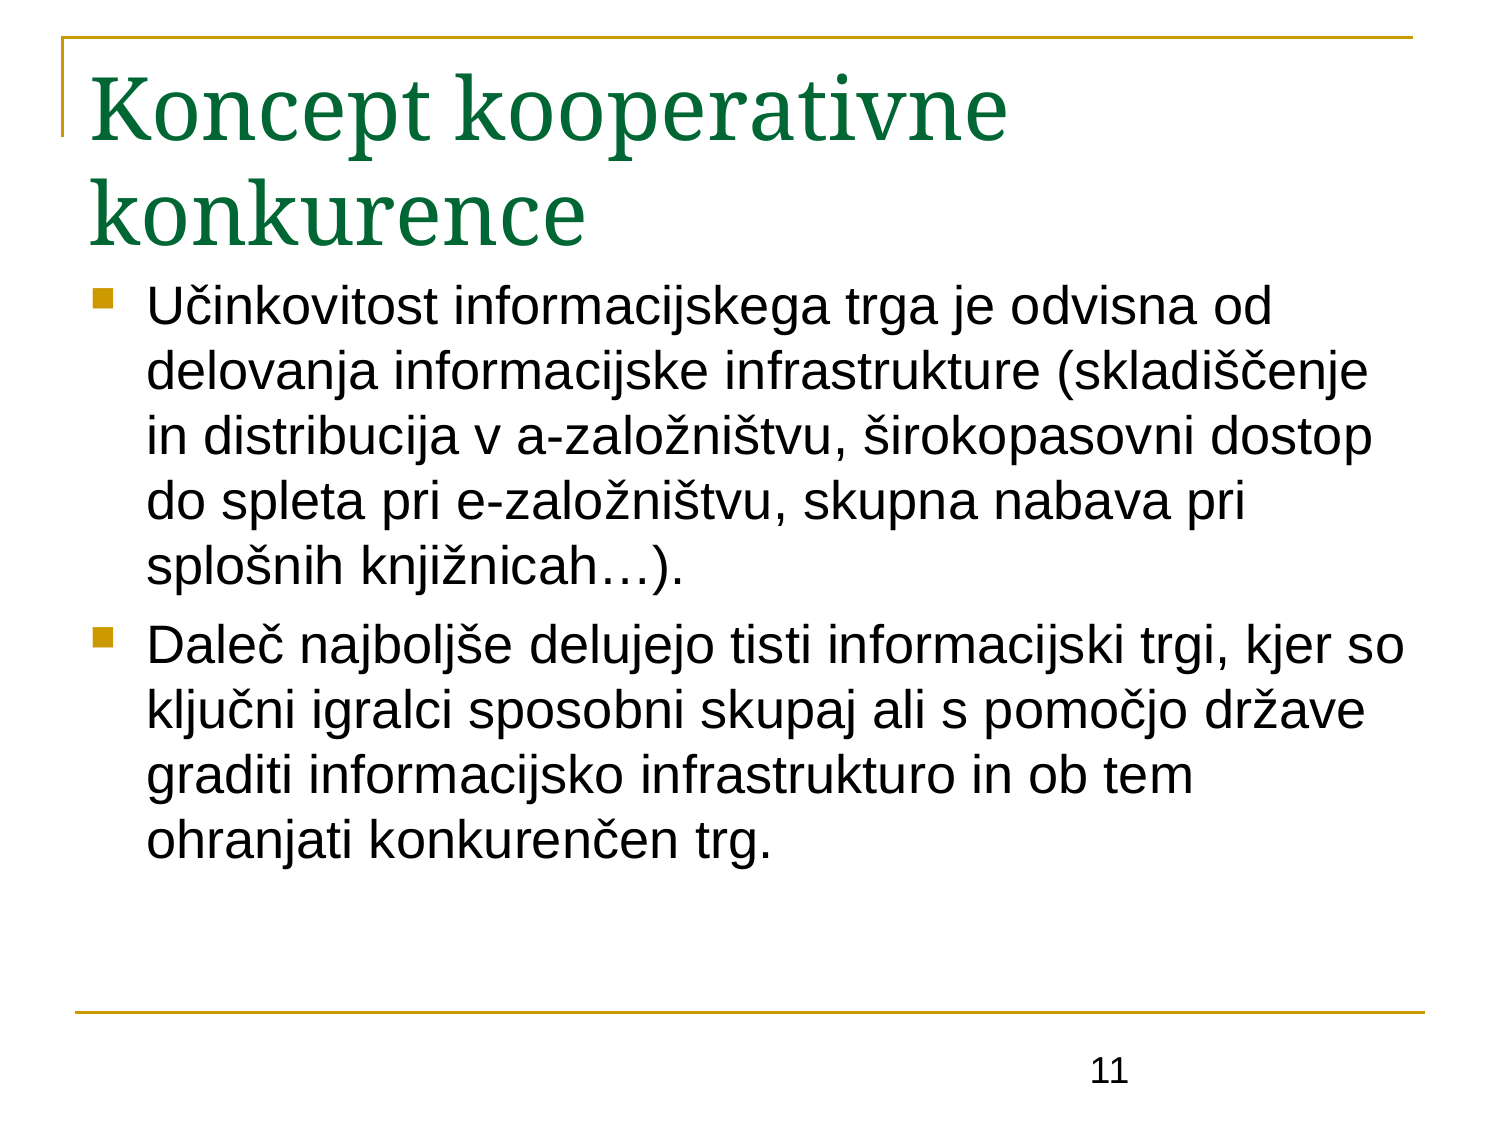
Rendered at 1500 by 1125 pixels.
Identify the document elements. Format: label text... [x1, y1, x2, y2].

list Učinkovitost informacijskega trga je odvisna od delovanja informacijske infrastrukture (skladiščenje in distribucija v a-založništvu, širokopasovni dostop do spleta pri e-založništvu, skupna nabava pri splošnih knjižnicah…). Daleč najboljše delujejo tisti informacijski trgi, kjer so ključni igralci sposobni skupaj ali s pomočjo države graditi informacijsko infrastrukturo in ob tem ohranjati konkurenčen trg. [75, 262, 1426, 1006]
title Koncept kooperativne konkurence [75, 45, 1426, 233]
